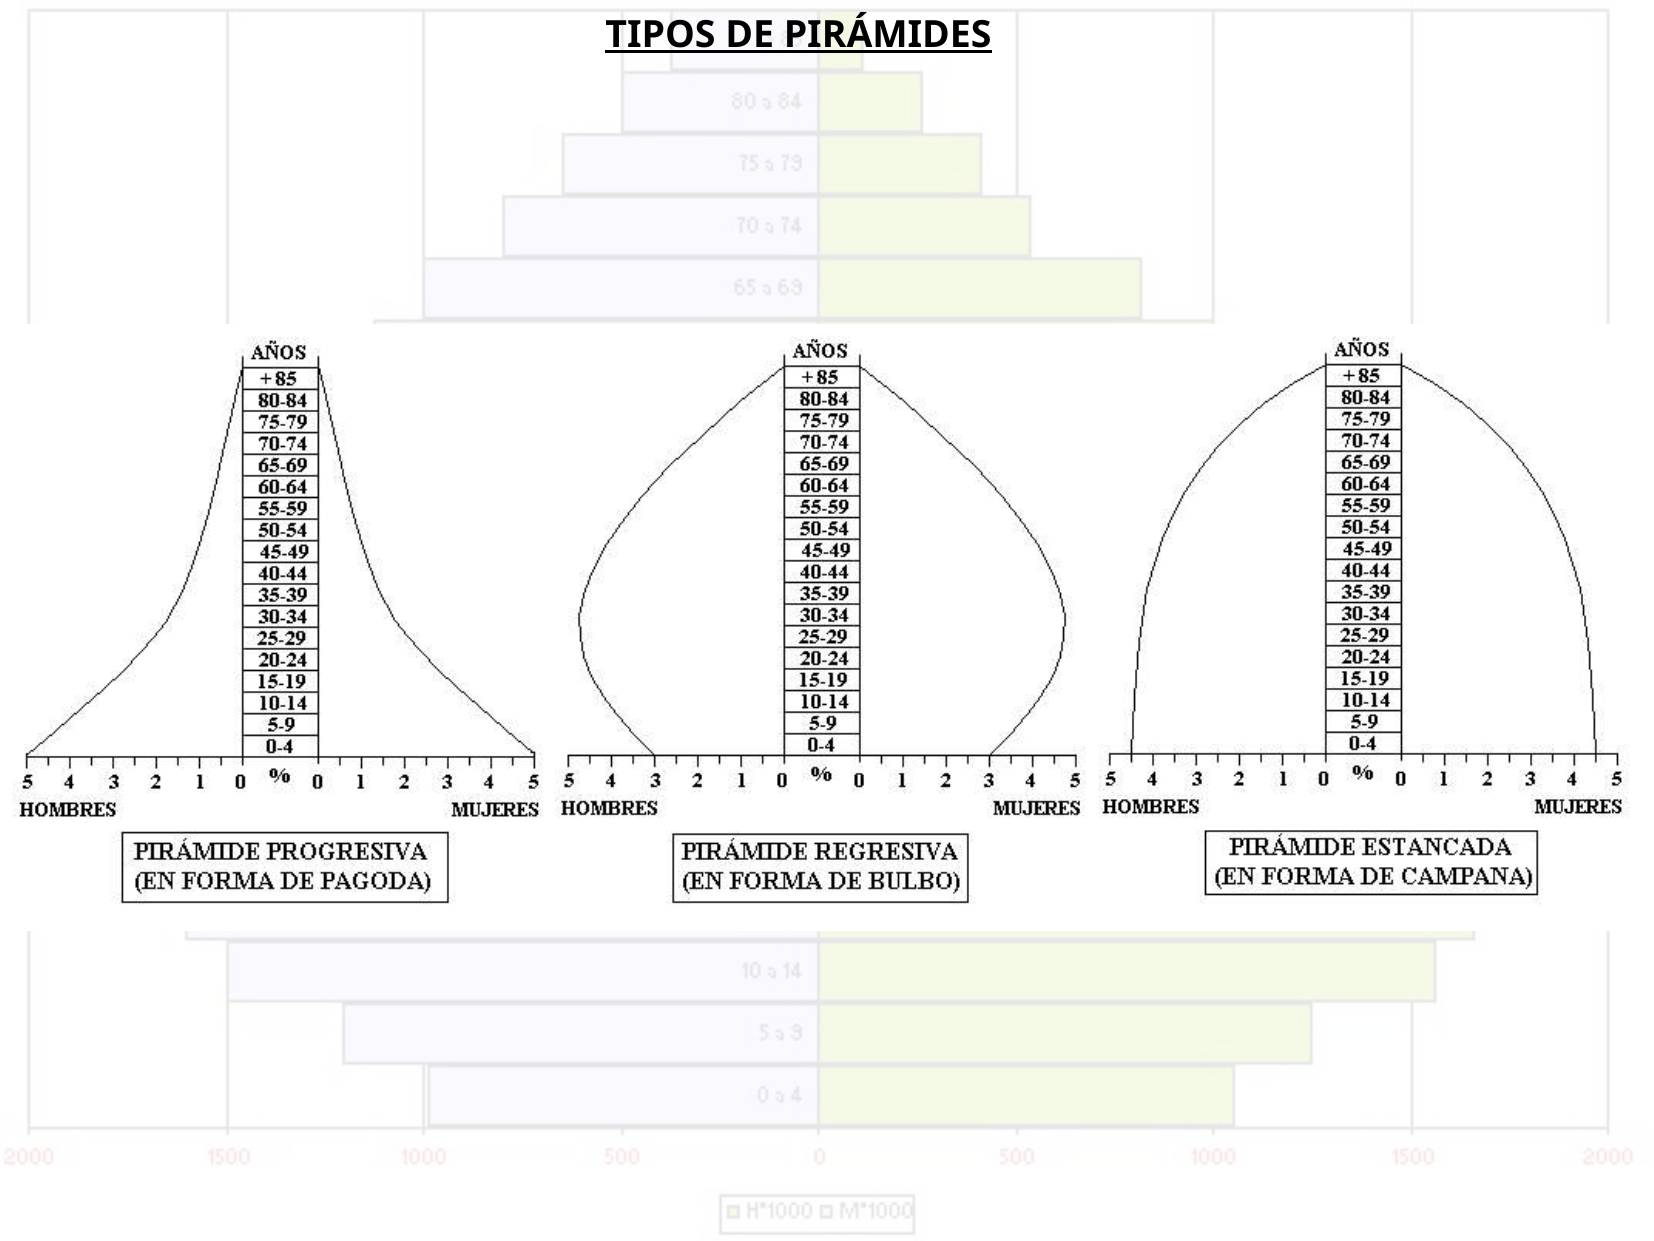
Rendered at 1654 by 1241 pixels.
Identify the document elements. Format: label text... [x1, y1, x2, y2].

picture [0, 0, 1654, 1241]
text_box TIPOS DE PIRÁMIDES [590, 0, 1064, 59]
